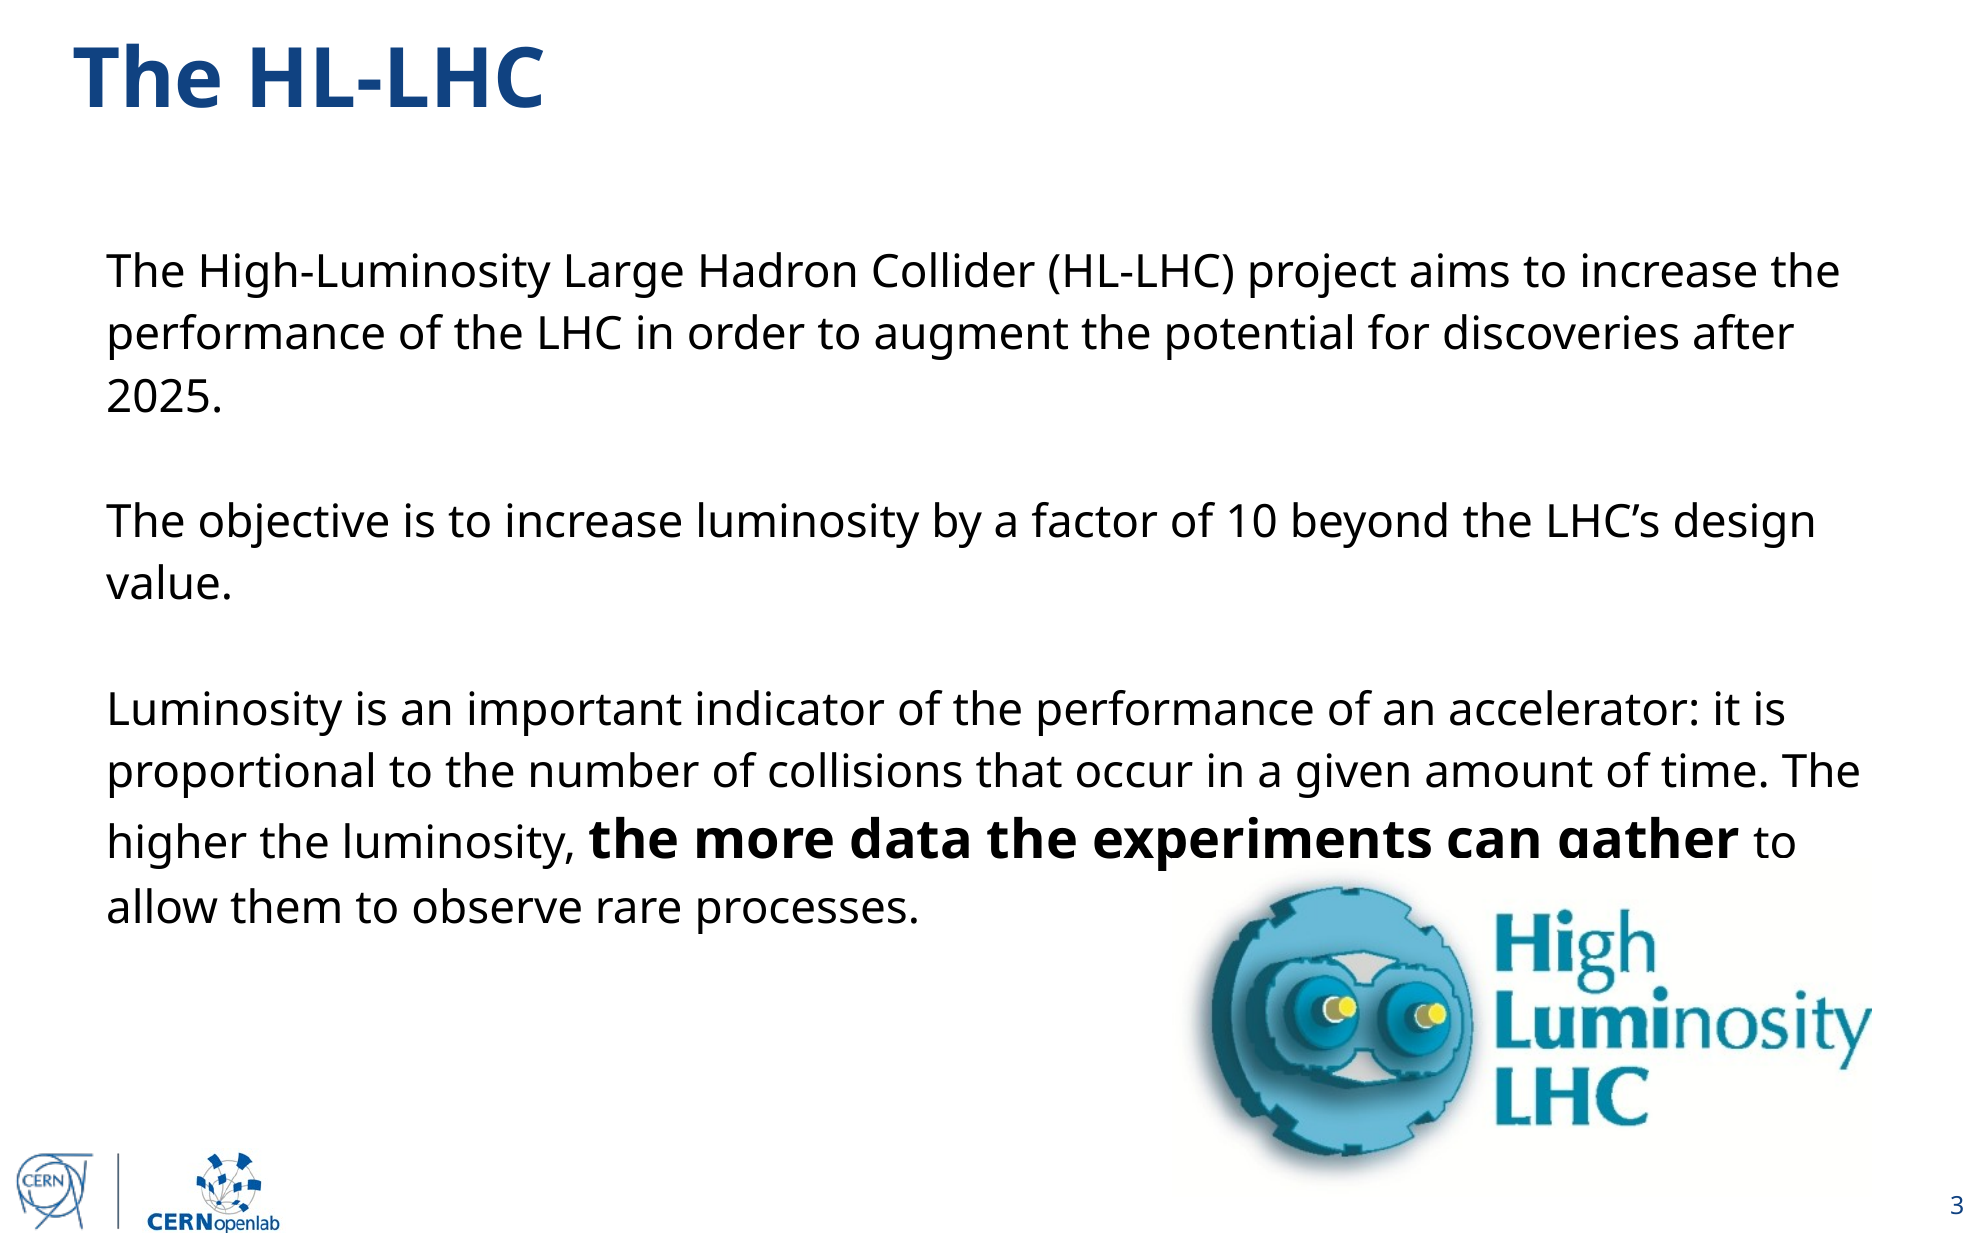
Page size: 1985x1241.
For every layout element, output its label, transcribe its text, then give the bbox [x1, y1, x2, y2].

title The HL-LHC [72, 0, 1834, 166]
picture [19, 1188, 64, 1207]
picture [16, 1188, 64, 1236]
picture [51, 1200, 64, 1215]
picture [38, 1207, 55, 1215]
text_box The High-Luminosity Large Hadron Collider (HL-LHC) project aims to increase the performance of the LHC in order to augment the potential for discoveries after 2025. The objective is to increase luminosity by a factor of 10 beyond the LHC’s design value. Luminosity is an important indicator of the performance of an accelerator: it is proportional to the number of collisions that occur in a given amount of time. The higher the luminosity, the more data the experiments can gather to allow them to observe rare processes. [91, 230, 1921, 1241]
picture [1172, 858, 1872, 1197]
